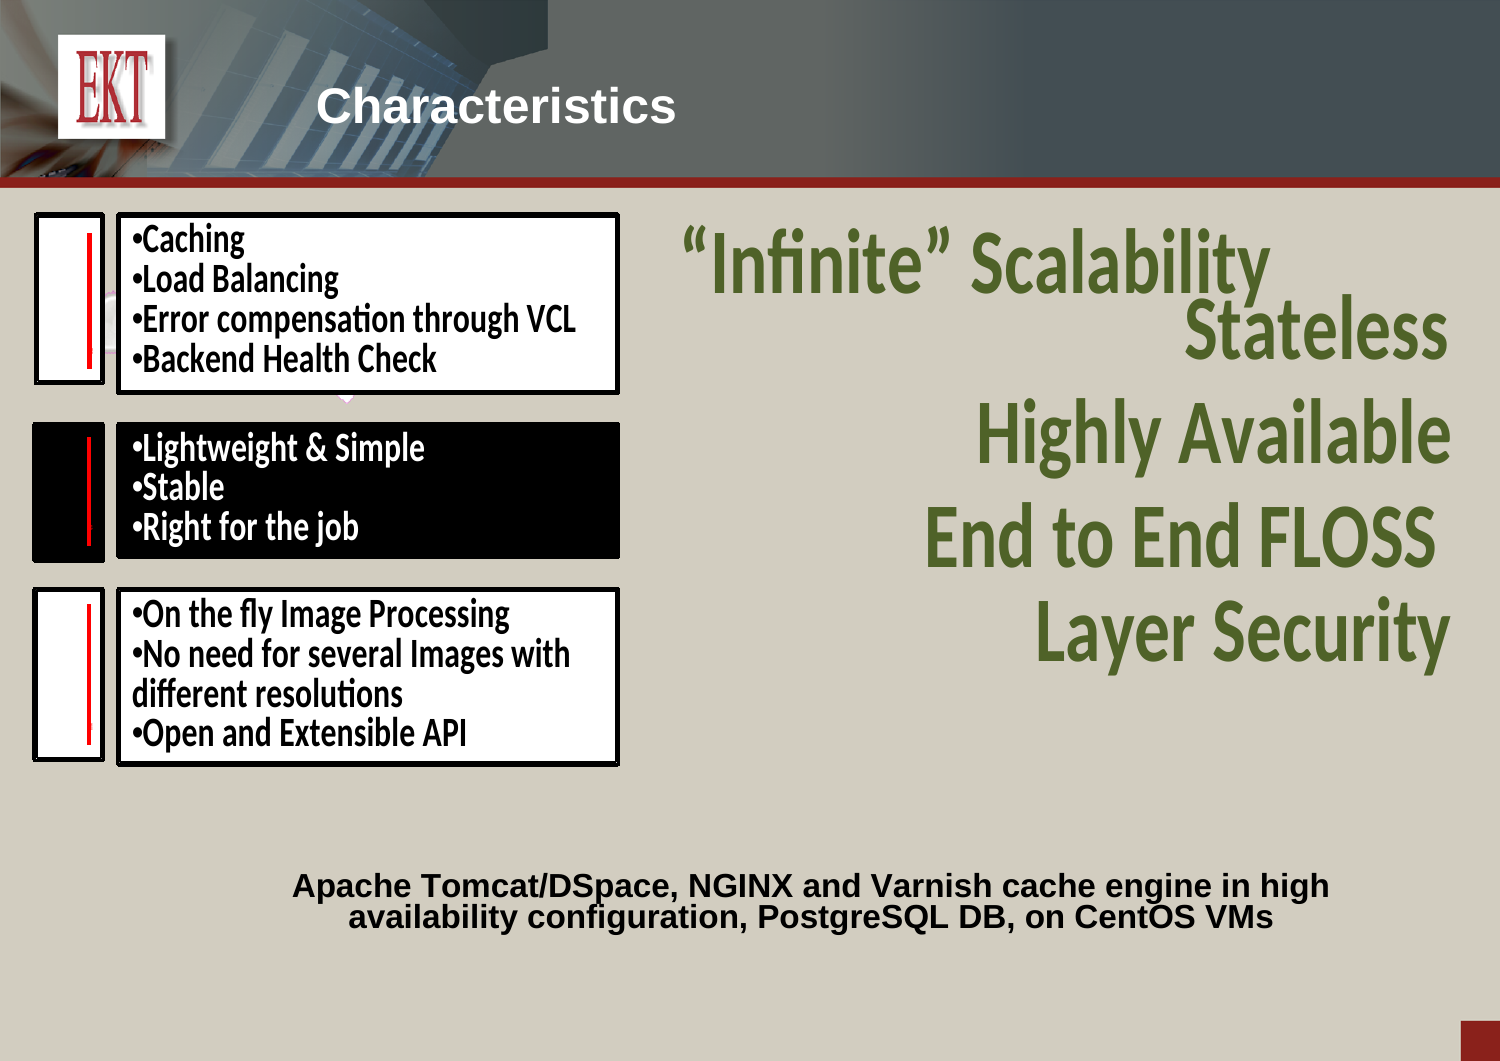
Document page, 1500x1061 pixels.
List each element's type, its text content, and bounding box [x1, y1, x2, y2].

text_box Error compensation through VCL [142, 300, 574, 341]
text_box On the fly Image Processing [142, 595, 509, 635]
text_box • [131, 341, 142, 379]
text_box Stable [142, 468, 226, 508]
text_box [116, 422, 620, 559]
text_box [34, 212, 105, 385]
text_box Caching [142, 220, 246, 260]
text_box End to End FLOSS [924, 496, 1439, 586]
text_box Backend Health Check [142, 340, 436, 381]
text_box Highly Available [976, 392, 1455, 482]
title Characteristics [301, 42, 1426, 165]
text_box • [131, 636, 142, 674]
text_box Djatoka [83, 634, 87, 745]
text_box Apache Tomcat/DSpace, NGINX and Varnish cache engine in high availability configuration, PostgreSQL DB, on CentOS VMs [265, 864, 1359, 943]
text_box Layer Security [1035, 590, 1453, 680]
text_box “Infinite” Scalability [679, 222, 1274, 312]
text_box Stateless [1184, 288, 1450, 378]
text_box Lightweight & Simple [142, 428, 425, 470]
text_box [32, 587, 105, 762]
text_box • [131, 301, 142, 339]
text_box • [131, 596, 142, 634]
text_box [116, 587, 620, 767]
text_box • [131, 430, 142, 468]
text_box NginX [83, 454, 87, 546]
text_box Djatoka [91, 634, 99, 745]
text_box [116, 212, 620, 395]
text_box • [131, 262, 142, 299]
text_box • [131, 470, 142, 508]
picture [0, 0, 1500, 1061]
text_box • [131, 222, 142, 259]
text_box Open and Extensible API [142, 714, 467, 755]
text_box [32, 422, 105, 563]
text_box NginX [91, 454, 99, 546]
text_box different resolutions [131, 674, 403, 716]
text_box • [131, 716, 142, 754]
text_box Varnish [83, 260, 99, 370]
text_box Load Balancing [142, 260, 341, 300]
text_box Right for the job [142, 508, 359, 549]
text_box • [131, 510, 142, 547]
text_box No need for several Images with [142, 635, 577, 676]
